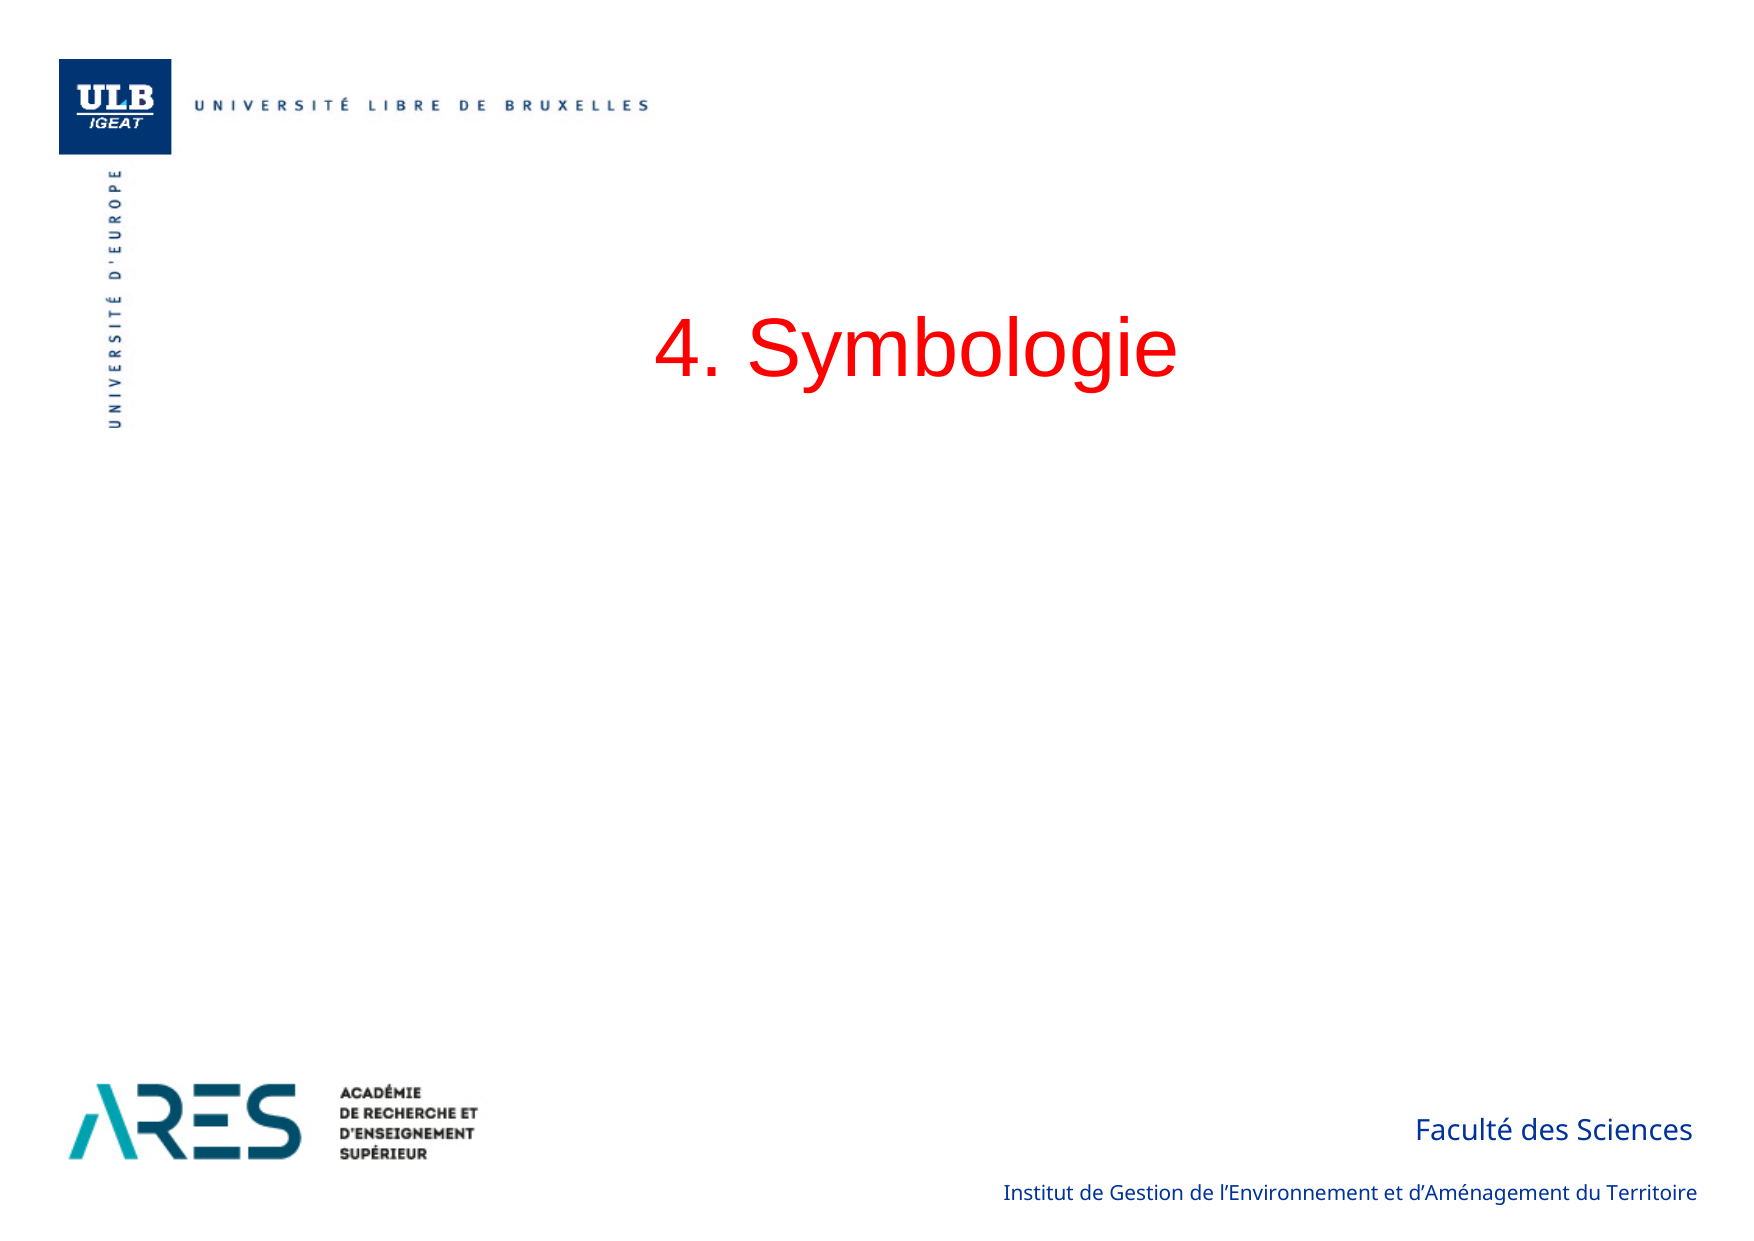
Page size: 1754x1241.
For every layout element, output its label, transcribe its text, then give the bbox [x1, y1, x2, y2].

text_box Faculté des Sciences [1400, 1101, 1709, 1157]
title 4. Symbologie [181, 101, 1654, 599]
text_box Institut de Gestion de l’Environnement et d’Aménagement du Territoire [988, 1170, 1719, 1215]
picture [0, 59, 1695, 1235]
